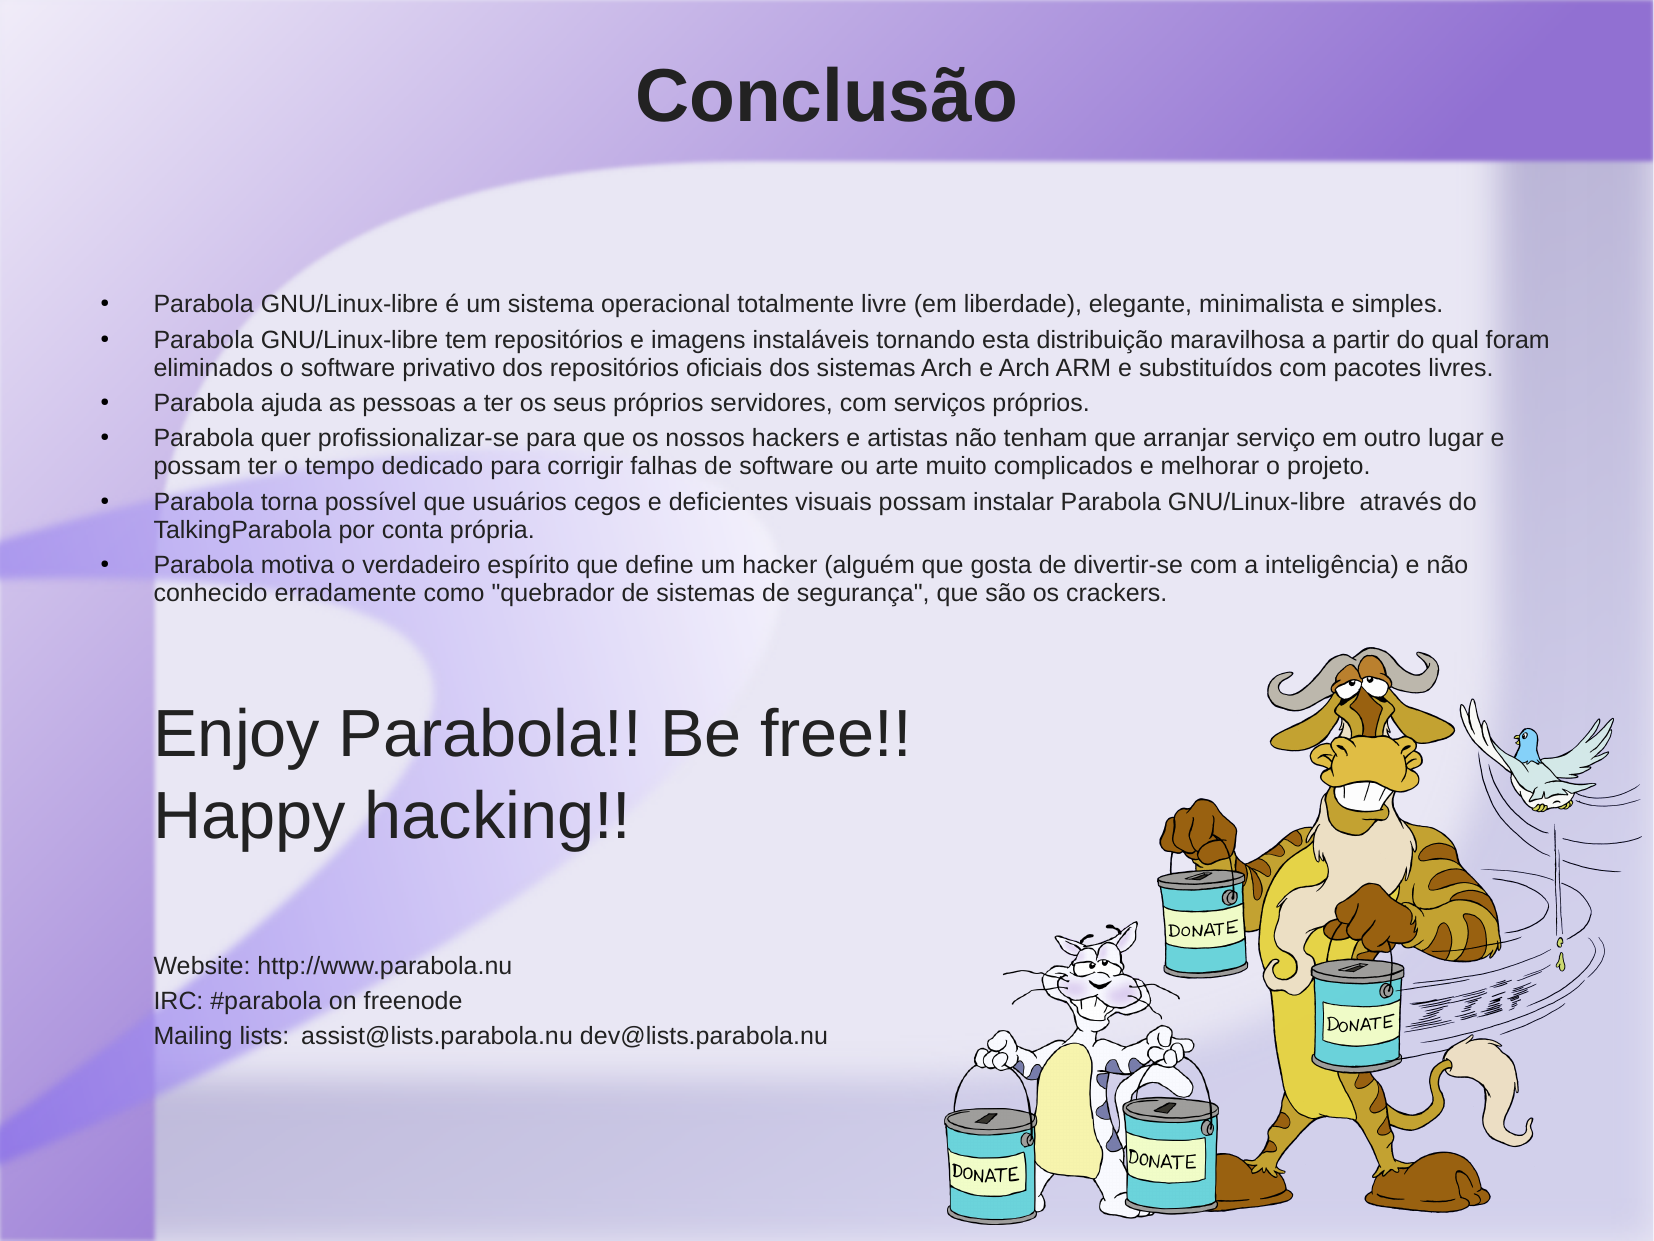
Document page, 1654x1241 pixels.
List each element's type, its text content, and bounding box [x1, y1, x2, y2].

list Parabola GNU/Linux-libre é um sistema operacional totalmente livre (em liberdade), elegante, minimalista e simples. Parabola GNU/Linux-libre tem repositórios e imagens instaláveis tornando esta distribuição maravilhosa a partir do qual foram eliminados o software privativo dos repositórios oficiais dos sistemas Arch e Arch ARM e substituídos com pacotes livres. Parabola ajuda as pessoas a ter os seus próprios servidores, com serviços próprios. Parabola quer profissionalizar-se para que os nossos hackers e artistas não tenham que arranjar serviço em outro lugar e possam ter o tempo dedicado para corrigir falhas de software ou arte muito complicados e melhorar o projeto. Parabola torna possível que usuários cegos e deficientes visuais possam instalar Parabola GNU/Linux-libre através do TalkingParabola por conta própria. Parabola motiva o verdadeiro espírito que define um hacker (alguém que gosta de divertir-se com a inteligência) e não conhecido erradamente como "quebrador de sistemas de segurança", que são os crackers. Enjoy Parabola!! Be free!! Happy hacking!! Website: http://www.parabola.nu IRC: #parabola on freenode Mailing lists: assist@lists.parabola.nu dev@lists.parabola.nu [82, 290, 1571, 1010]
picture [0, 0, 1654, 1241]
title Conclusão [82, 43, 1571, 149]
